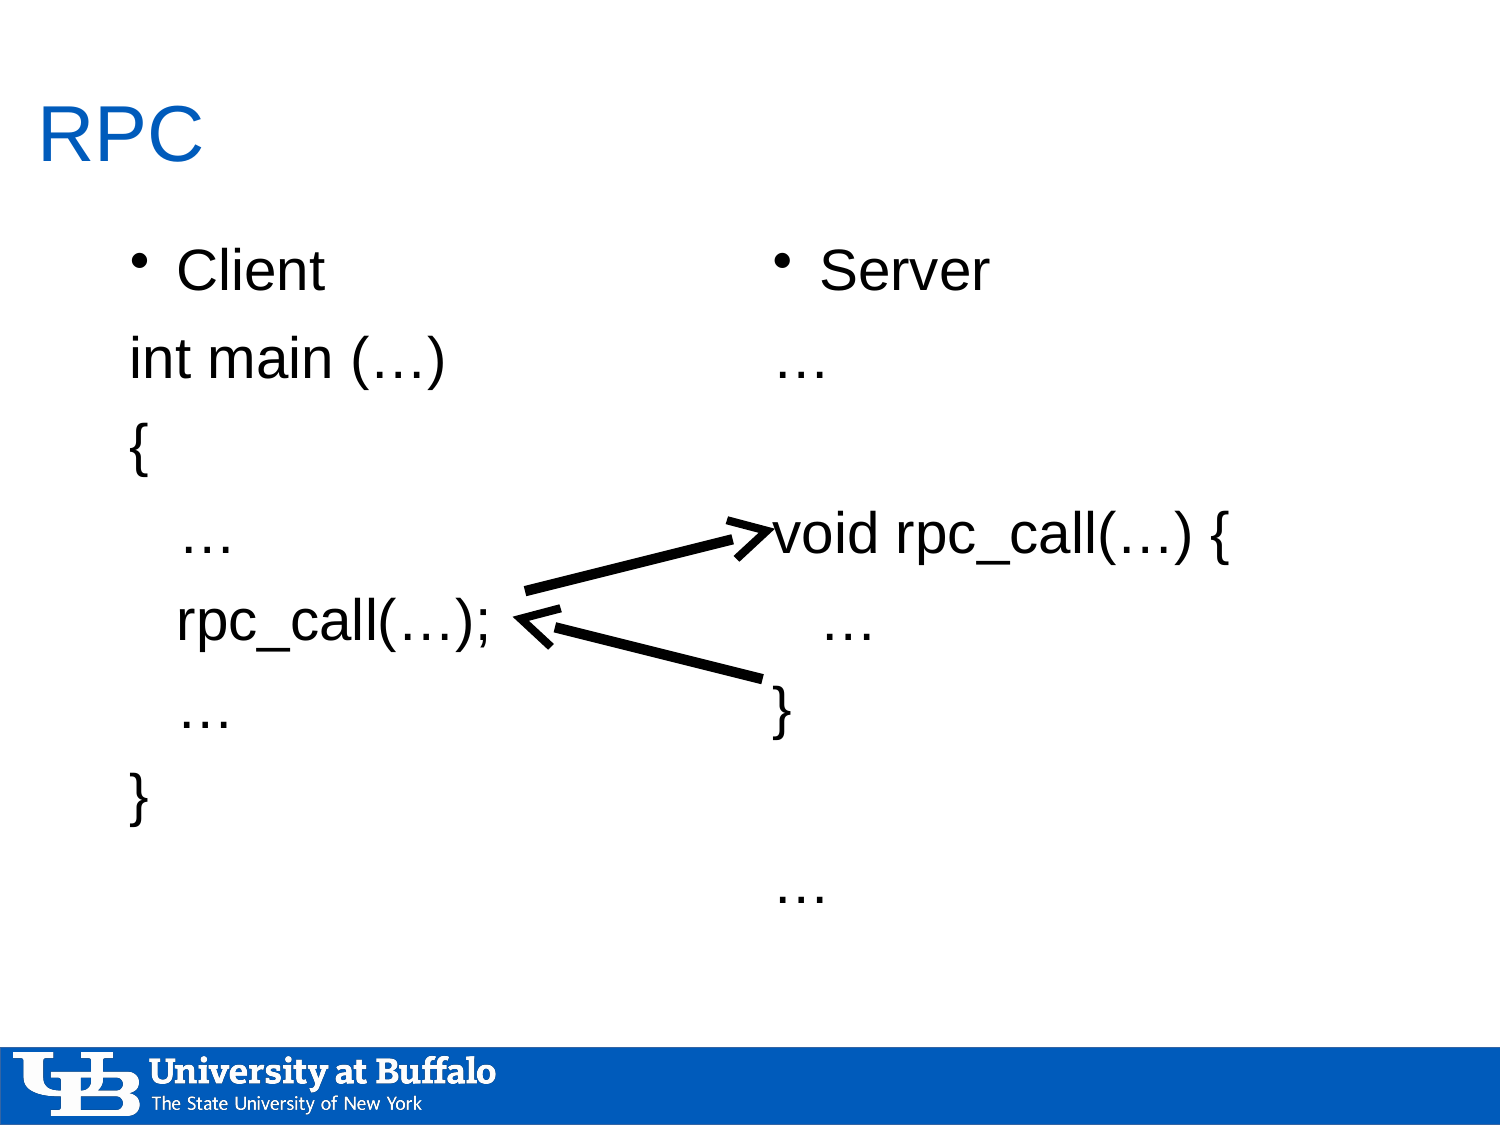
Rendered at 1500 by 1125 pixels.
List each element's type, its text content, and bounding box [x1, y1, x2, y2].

list Client int main (…) { … rpc_call(…); … } [114, 224, 733, 1034]
text_box [512, 616, 763, 680]
picture [13, 1052, 496, 1116]
text_box [525, 528, 775, 592]
list Server … void rpc_call(…) { … } … [757, 224, 1375, 1034]
title RPC [37, 40, 1388, 228]
